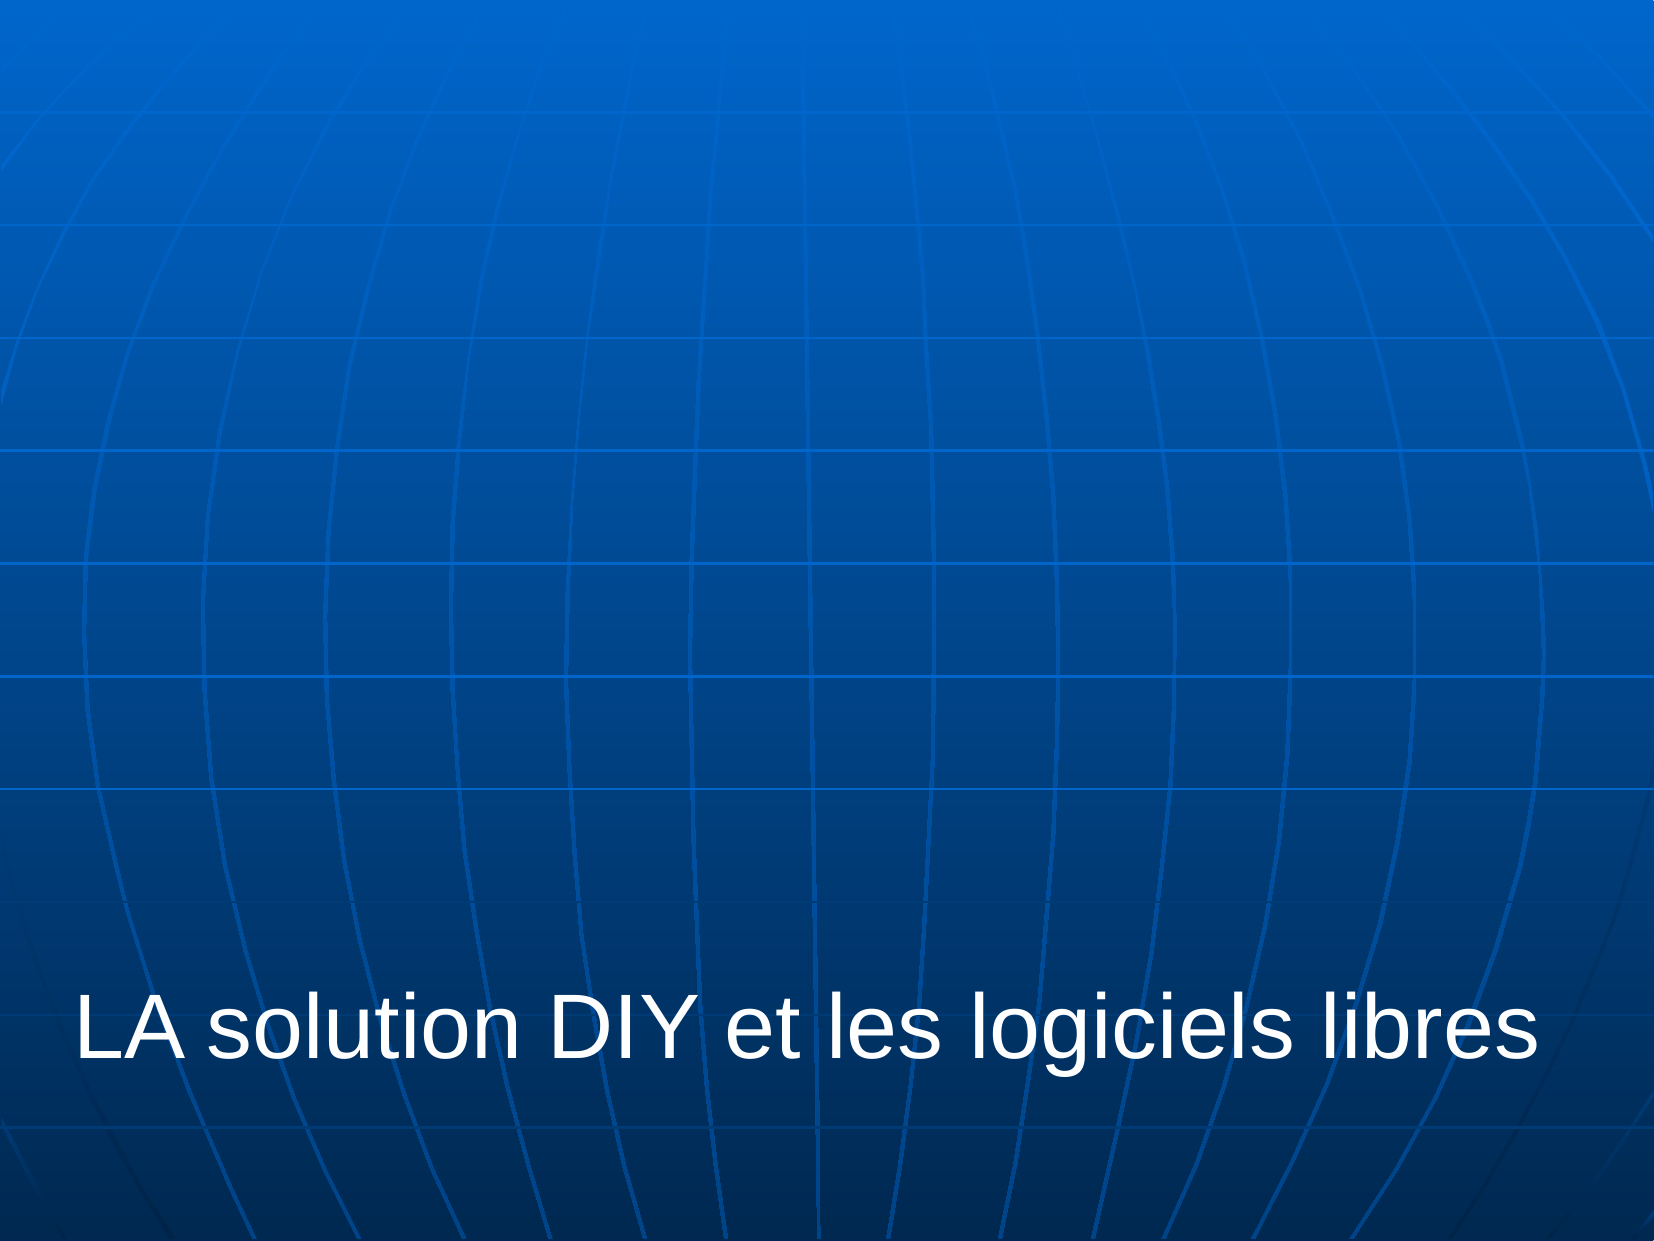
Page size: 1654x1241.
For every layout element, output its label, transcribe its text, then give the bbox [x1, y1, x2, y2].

text_box LA solution DIY et les logiciels libres [59, 968, 1558, 1086]
